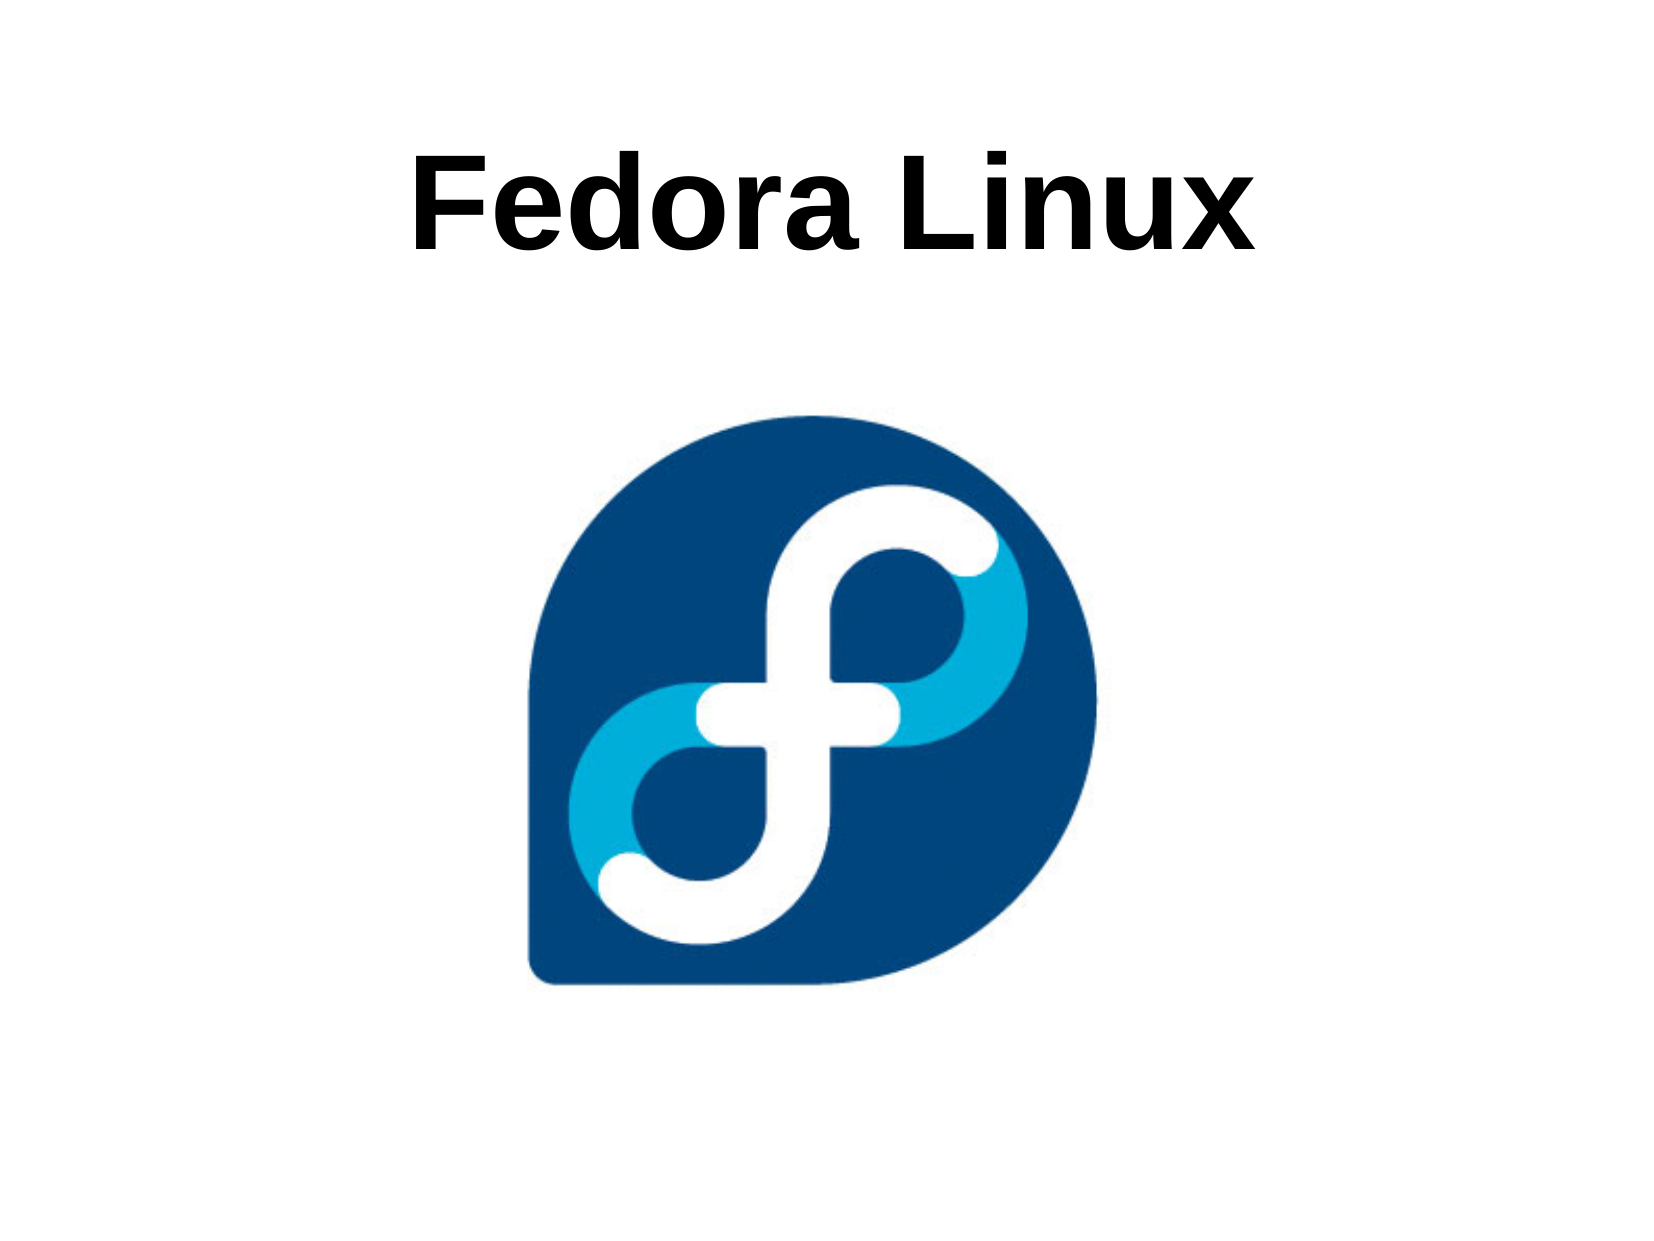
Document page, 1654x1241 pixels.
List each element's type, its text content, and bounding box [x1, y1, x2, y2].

picture [453, 383, 1145, 1067]
text_box Fedora Linux [392, 119, 1273, 286]
